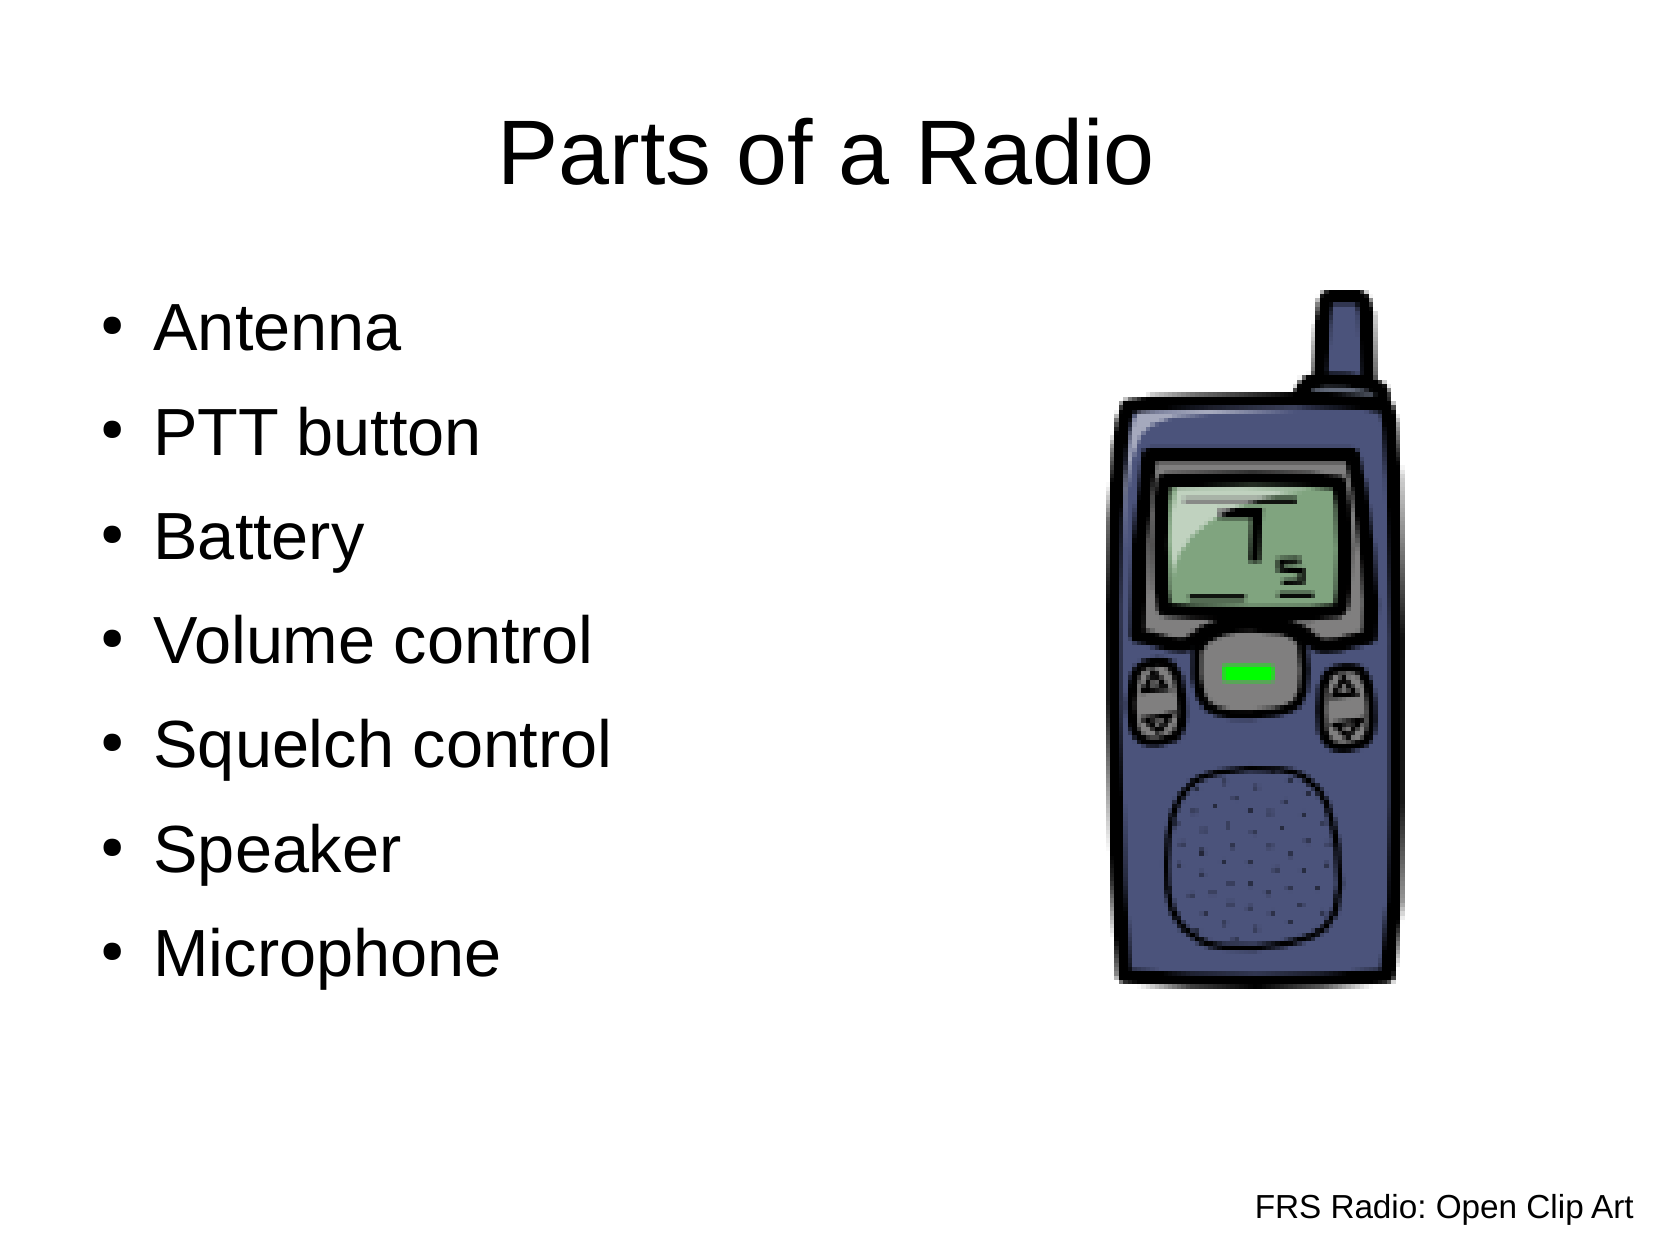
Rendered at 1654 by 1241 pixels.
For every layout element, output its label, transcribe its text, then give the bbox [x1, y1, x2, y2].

picture [1106, 290, 1405, 989]
list Antenna PTT button Battery Volume control Squelch control Speaker Microphone [82, 290, 1571, 1010]
title Parts of a Radio [82, 49, 1571, 257]
text_box FRS Radio: Open Clip Art [1240, 1181, 1649, 1234]
